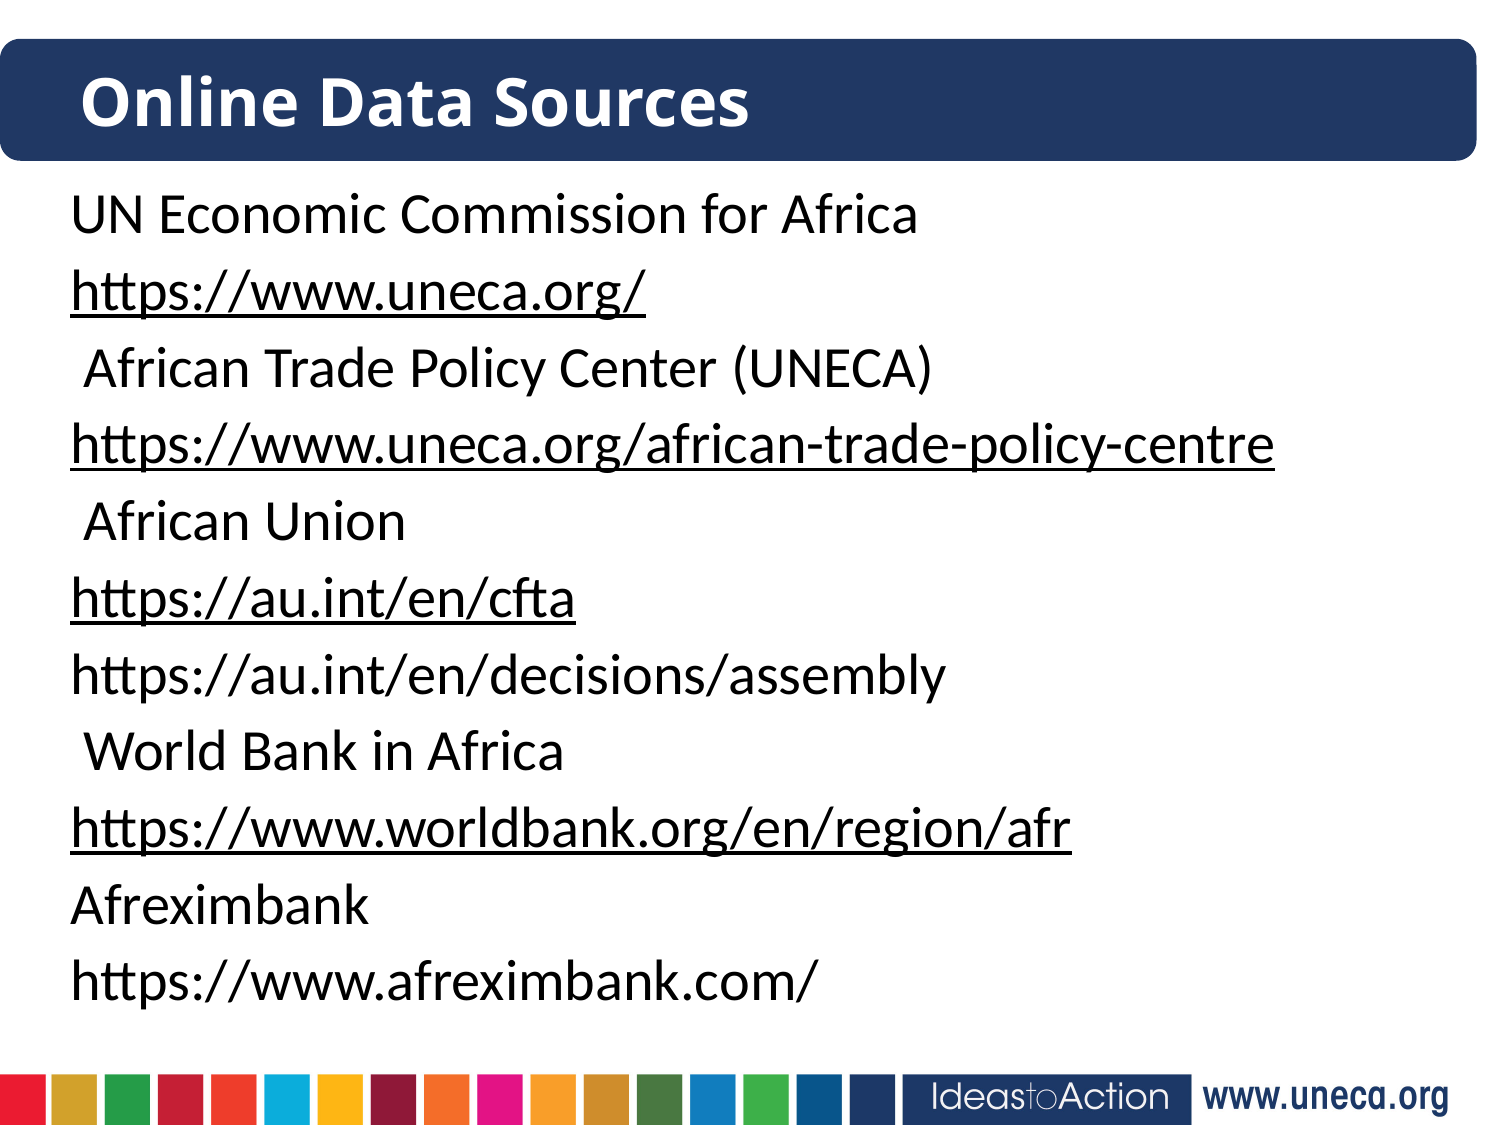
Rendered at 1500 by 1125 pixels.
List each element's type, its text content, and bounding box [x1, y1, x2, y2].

text_box Online Data Sources [0, 38, 1477, 161]
list UN Economic Commission for Africa https://www.uneca.org/ African Trade Policy Center (UNECA) https://www.uneca.org/african-trade-policy-centre African Union https://au.int/en/cfta https://au.int/en/decisions/assembly World Bank in Africa https://www.worldbank.org/en/region/afr Afreximbank https://www.afreximbank.com/ [55, 181, 1477, 1062]
